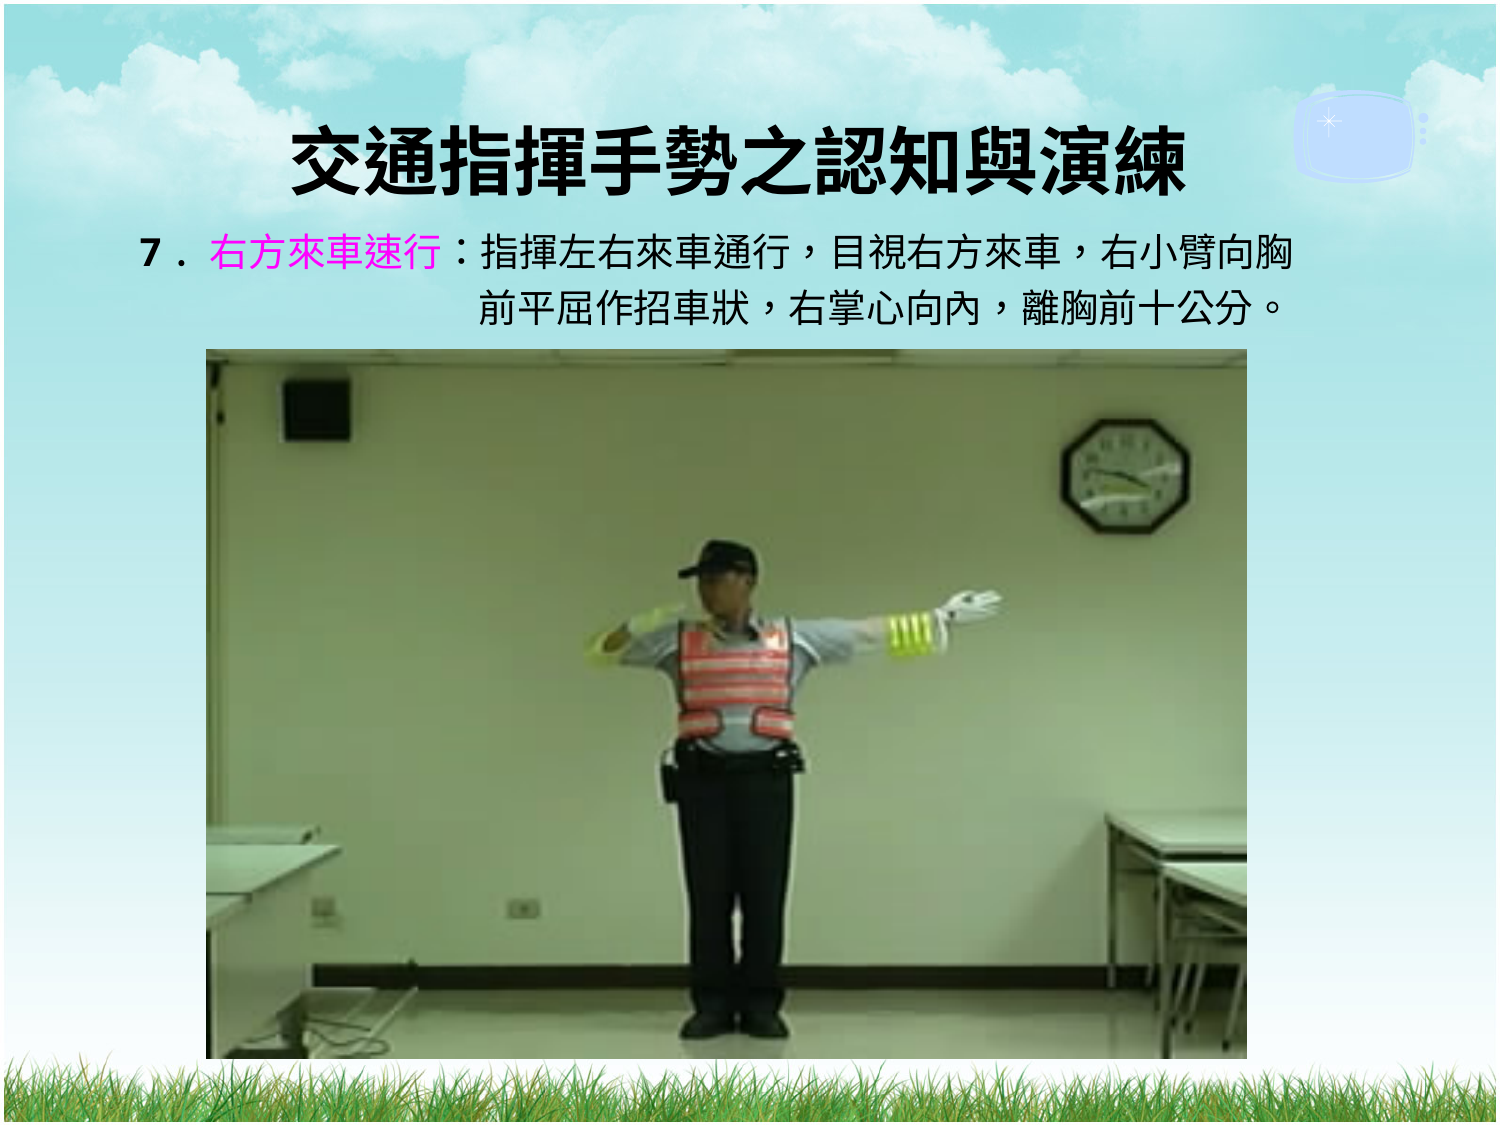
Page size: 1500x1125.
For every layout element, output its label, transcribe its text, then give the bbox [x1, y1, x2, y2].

picture [0, 0, 1500, 1125]
title 交通指揮手勢之認知與演練 [183, 78, 1294, 220]
list 7﹒右方來車速行：指揮左右來車通行，目視右方來車，右小臂向胸 前平屈作招車狀，右掌心向內，離胸前十公分。 [123, 220, 1412, 339]
